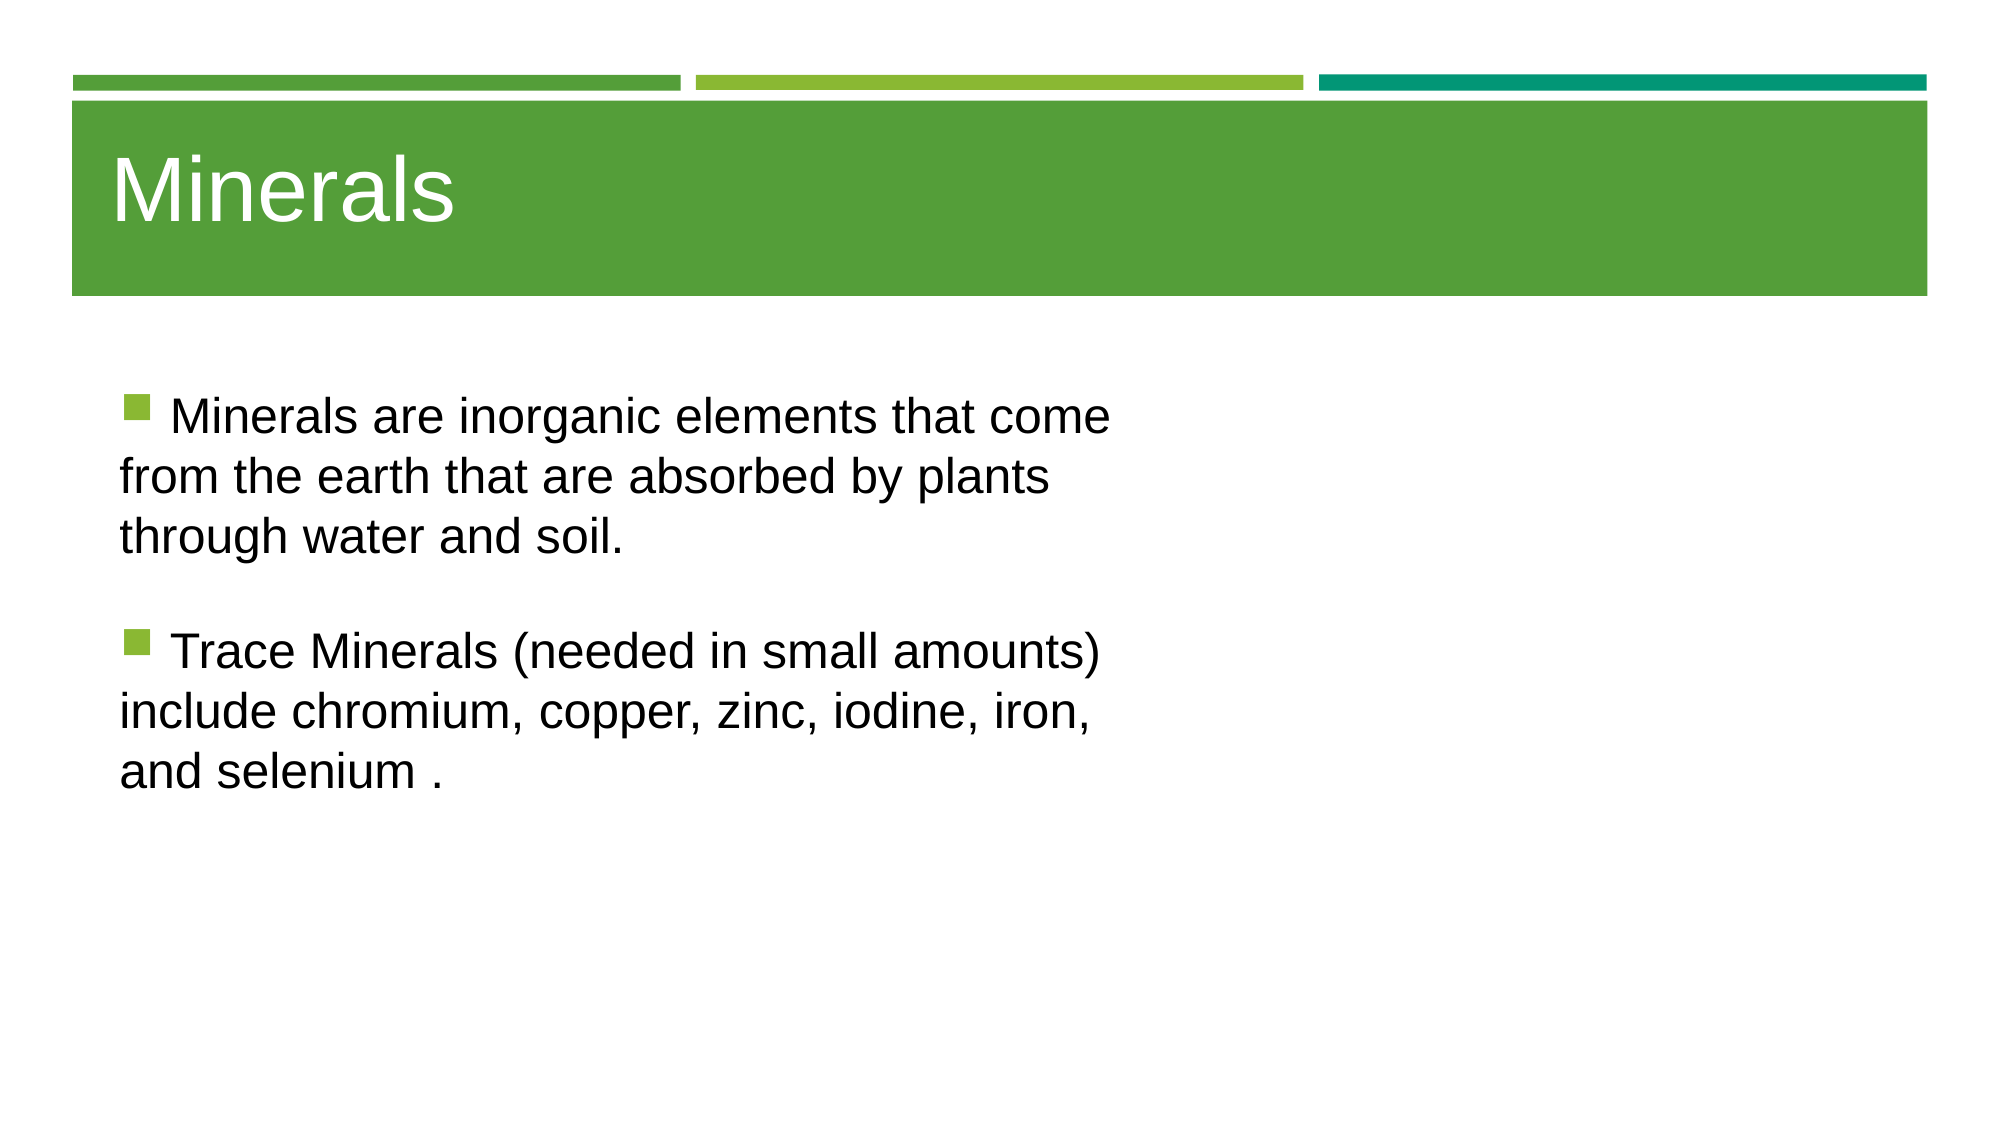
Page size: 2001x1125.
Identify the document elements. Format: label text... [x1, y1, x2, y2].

list Minerals are inorganic elements that come from the earth that are absorbed by plants through water and soil. Trace Minerals (needed in small amounts) include chromium, copper, zinc, iodine, iron, and selenium . [104, 376, 1190, 980]
title Minerals [95, 122, 1905, 282]
